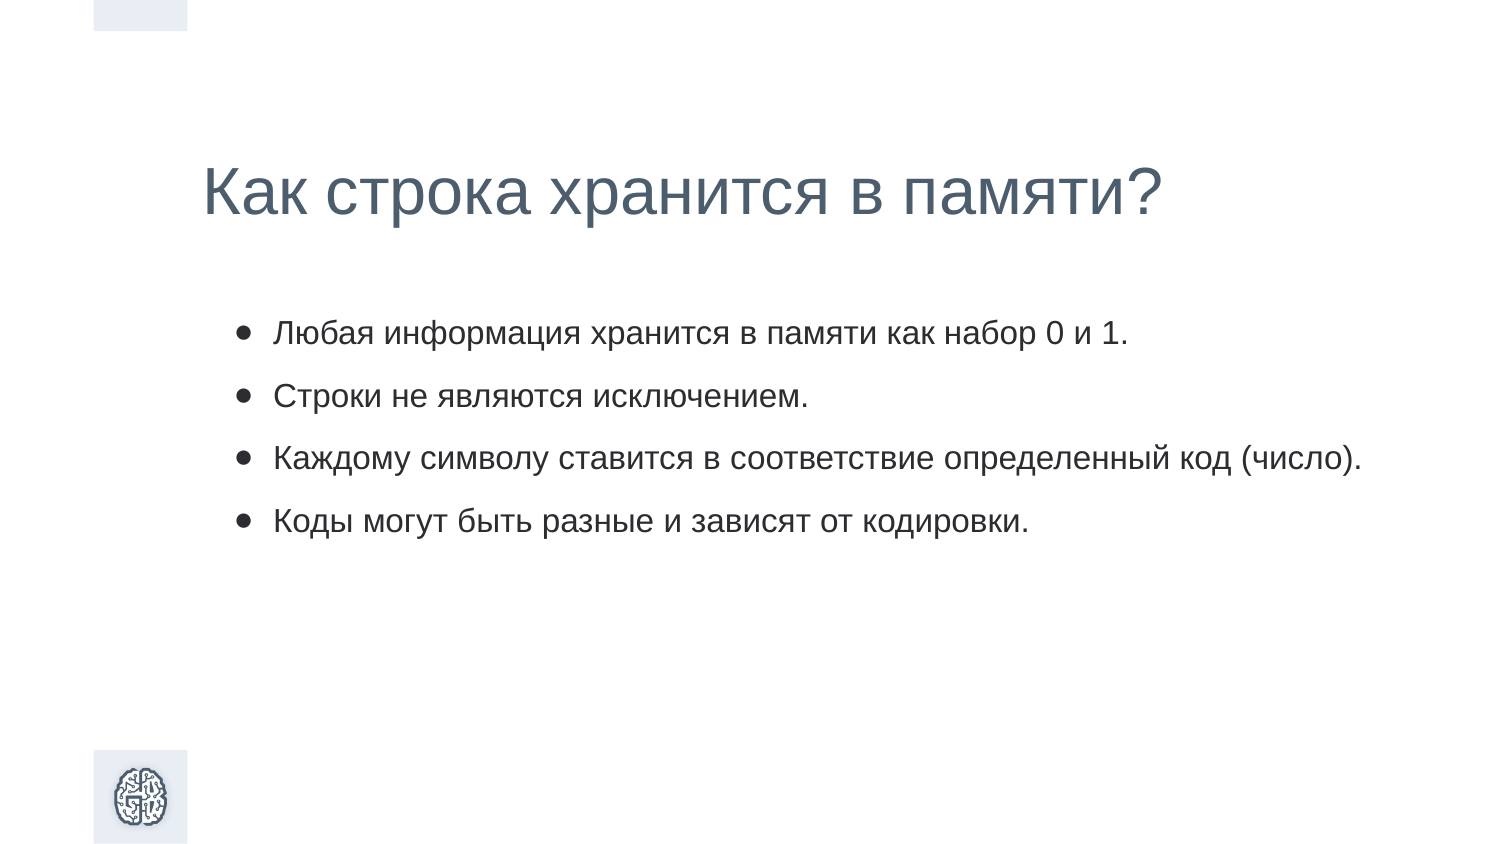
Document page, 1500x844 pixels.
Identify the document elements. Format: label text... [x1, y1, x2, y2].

text_box Коды могут быть разные и зависят от кодировки. [187, 472, 1312, 546]
text_box Строки не являются исключением. [187, 358, 1312, 409]
text_box Каждому символу ставится в соответствие определенный код (число). [187, 409, 1415, 483]
picture [106, 760, 175, 834]
text_box Как строка хранится в памяти? [187, 93, 1312, 282]
text_box Любая информация хранится в памяти как набор 0 и 1. [187, 284, 1312, 358]
